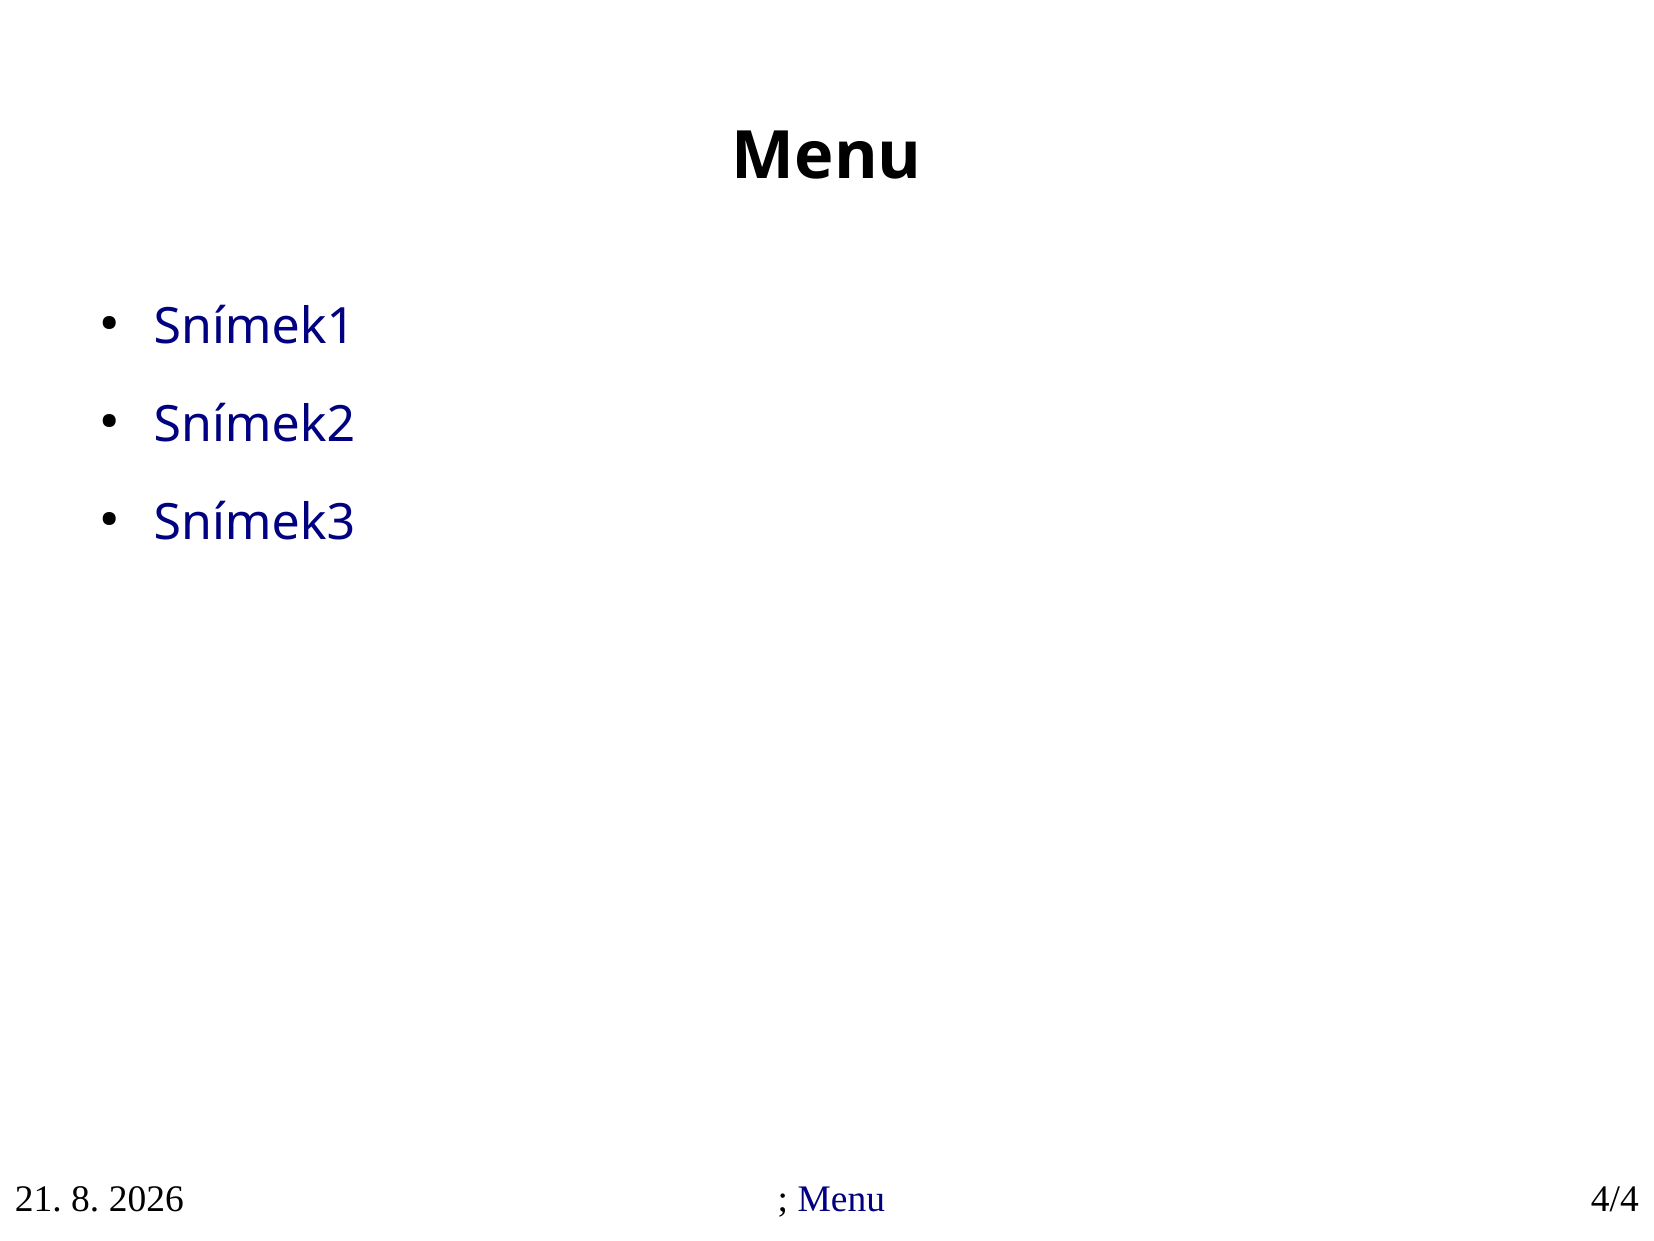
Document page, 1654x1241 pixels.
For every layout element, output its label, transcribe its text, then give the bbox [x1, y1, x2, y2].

list Snímek1 Snímek2 Snímek3 [82, 290, 1571, 1109]
title Menu [82, 56, 1571, 250]
